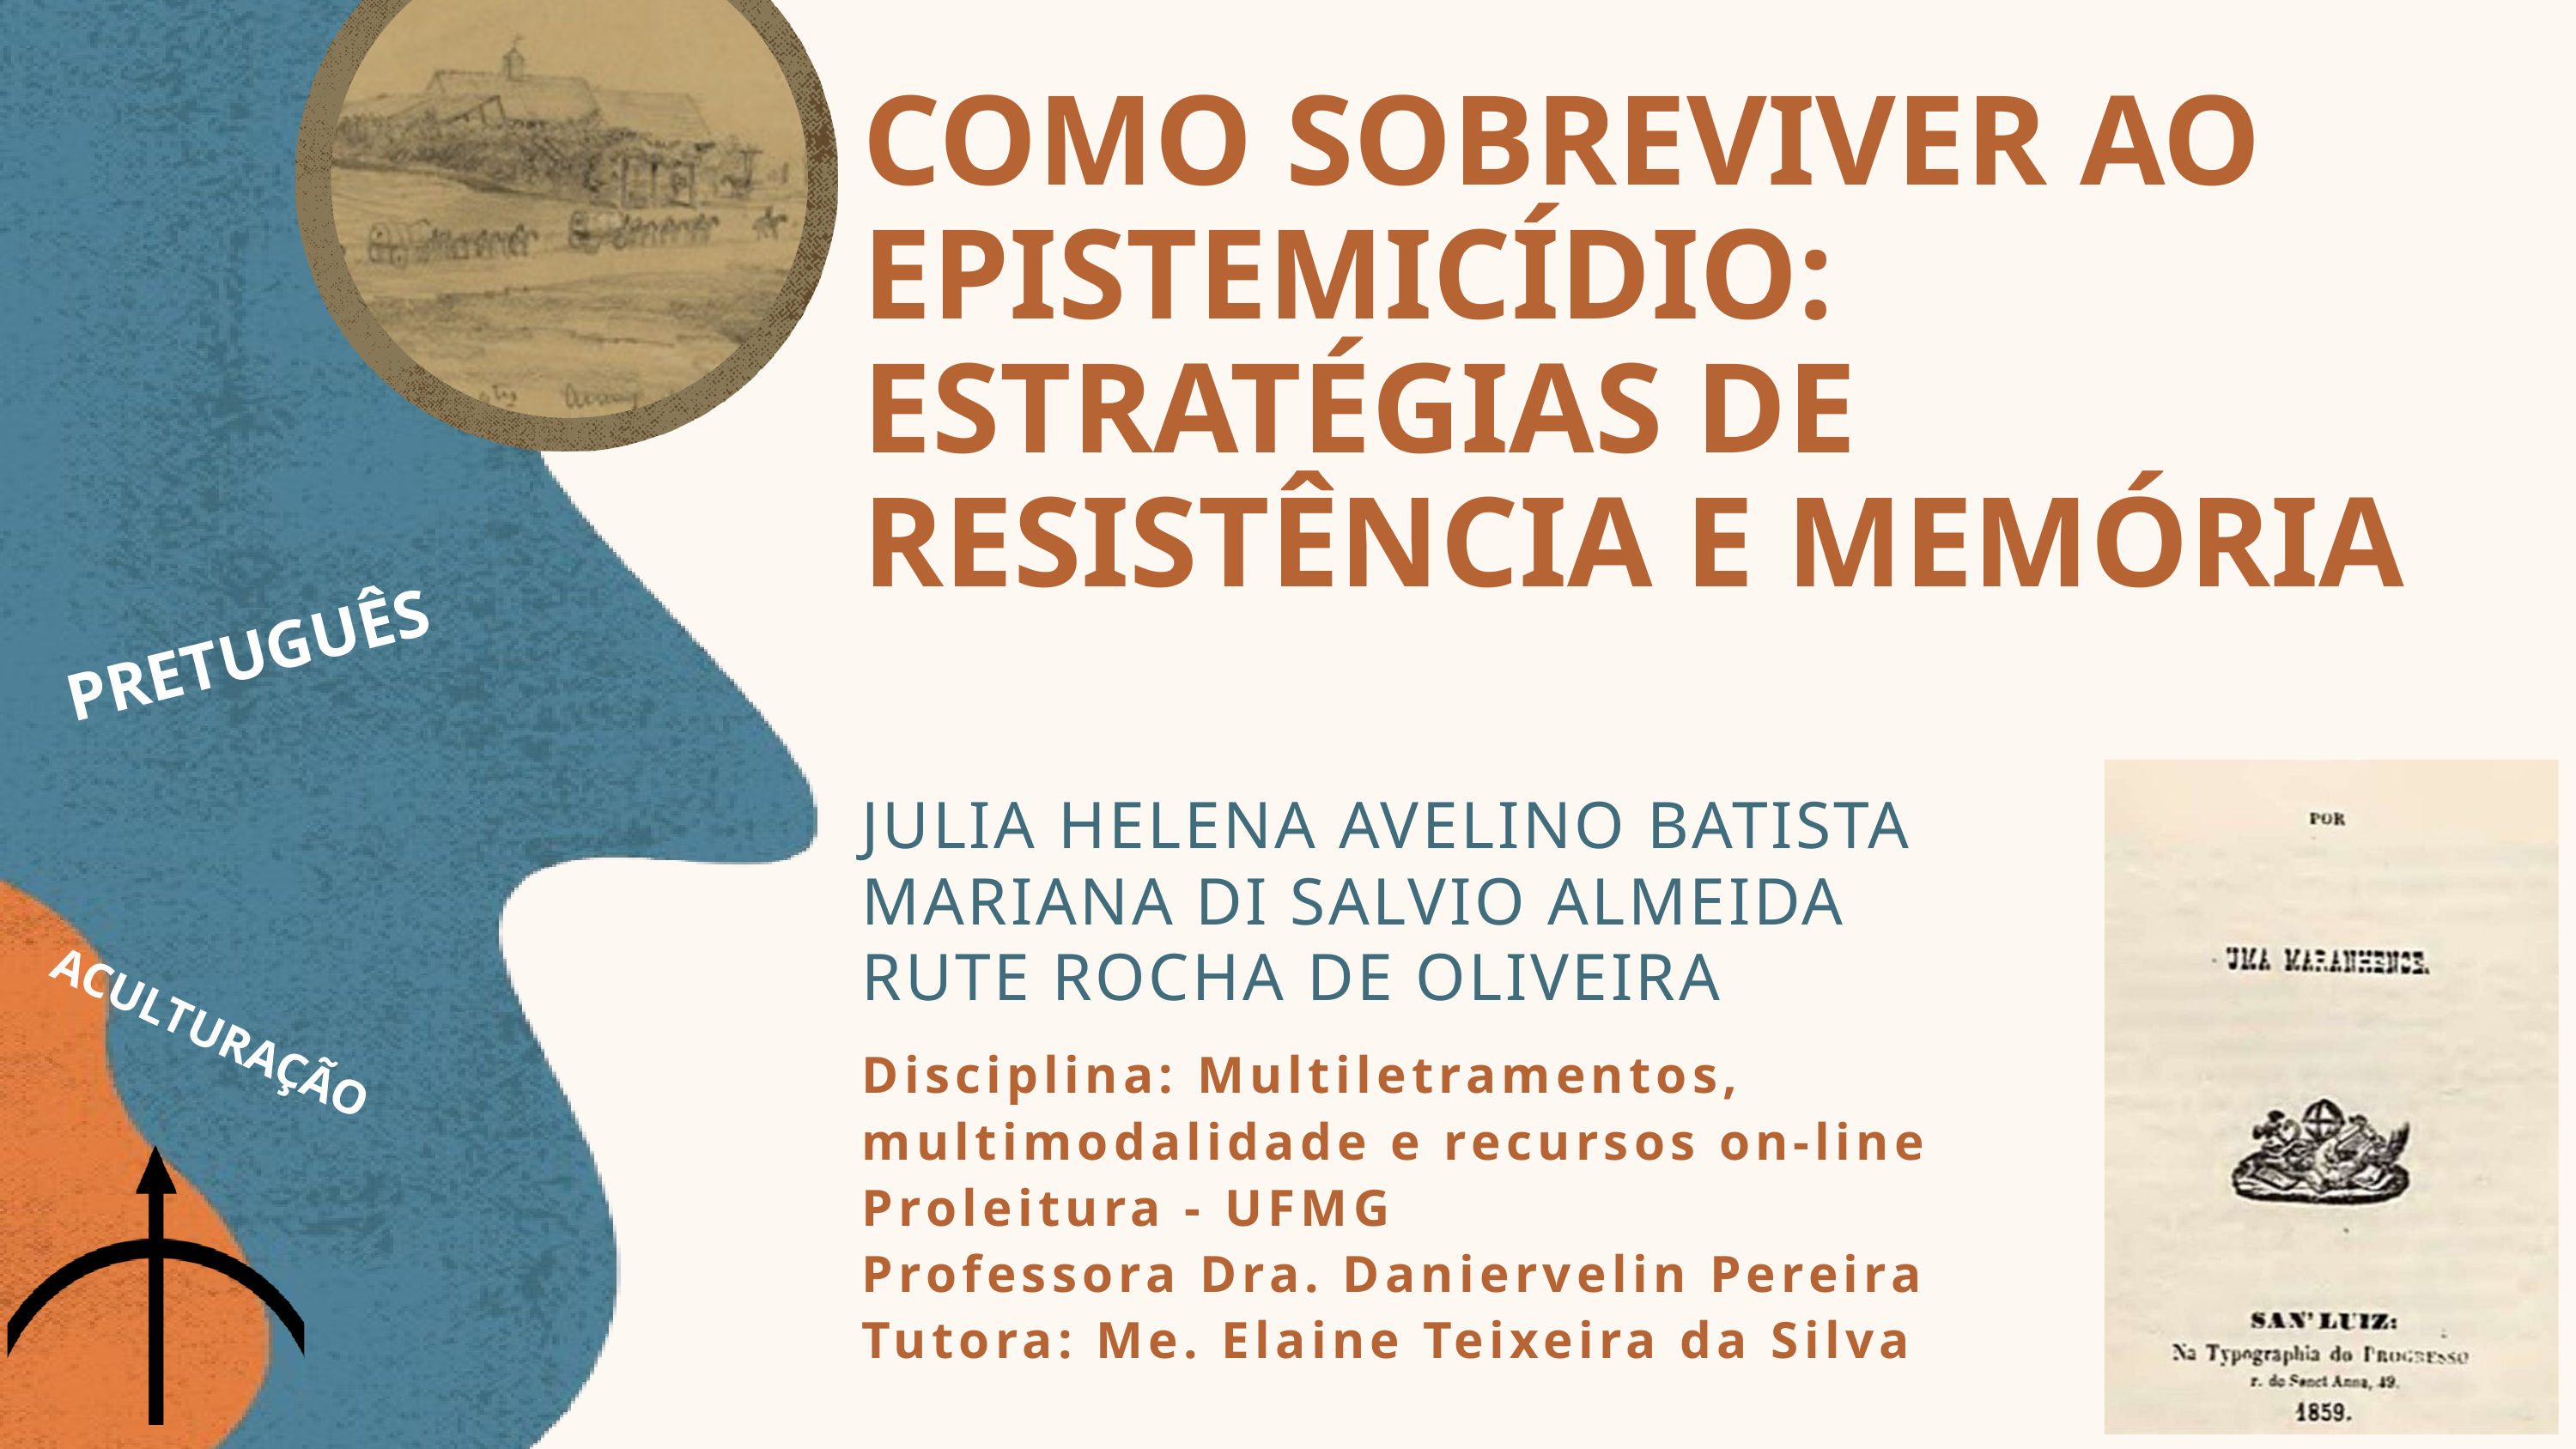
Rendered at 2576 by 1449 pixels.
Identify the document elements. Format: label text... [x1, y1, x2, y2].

text_box PRETUGUÊS [51, 461, 760, 736]
text_box Disciplina: Multiletramentos, multimodalidade e recursos on-line Proleitura - UFMG Professora Dra. Daniervelin Pereira Tutora: Me. Elaine Teixeira da Silva [861, 1037, 2190, 1369]
text_box [7, 1144, 305, 1425]
text_box [295, 0, 838, 452]
picture [0, 0, 1435, 1449]
text_box [2104, 760, 2559, 1434]
text_box COMO SOBREVIVER AO EPISTEMICÍDIO: ESTRATÉGIAS DE RESISTÊNCIA E MEMÓRIA [862, 76, 2460, 612]
text_box JULIA HELENA AVELINO BATISTA MARIANA DI SALVIO ALMEIDA RUTE ROCHA DE OLIVEIRA [861, 785, 2136, 1014]
text_box ACULTURAÇÃO [45, 887, 659, 1250]
